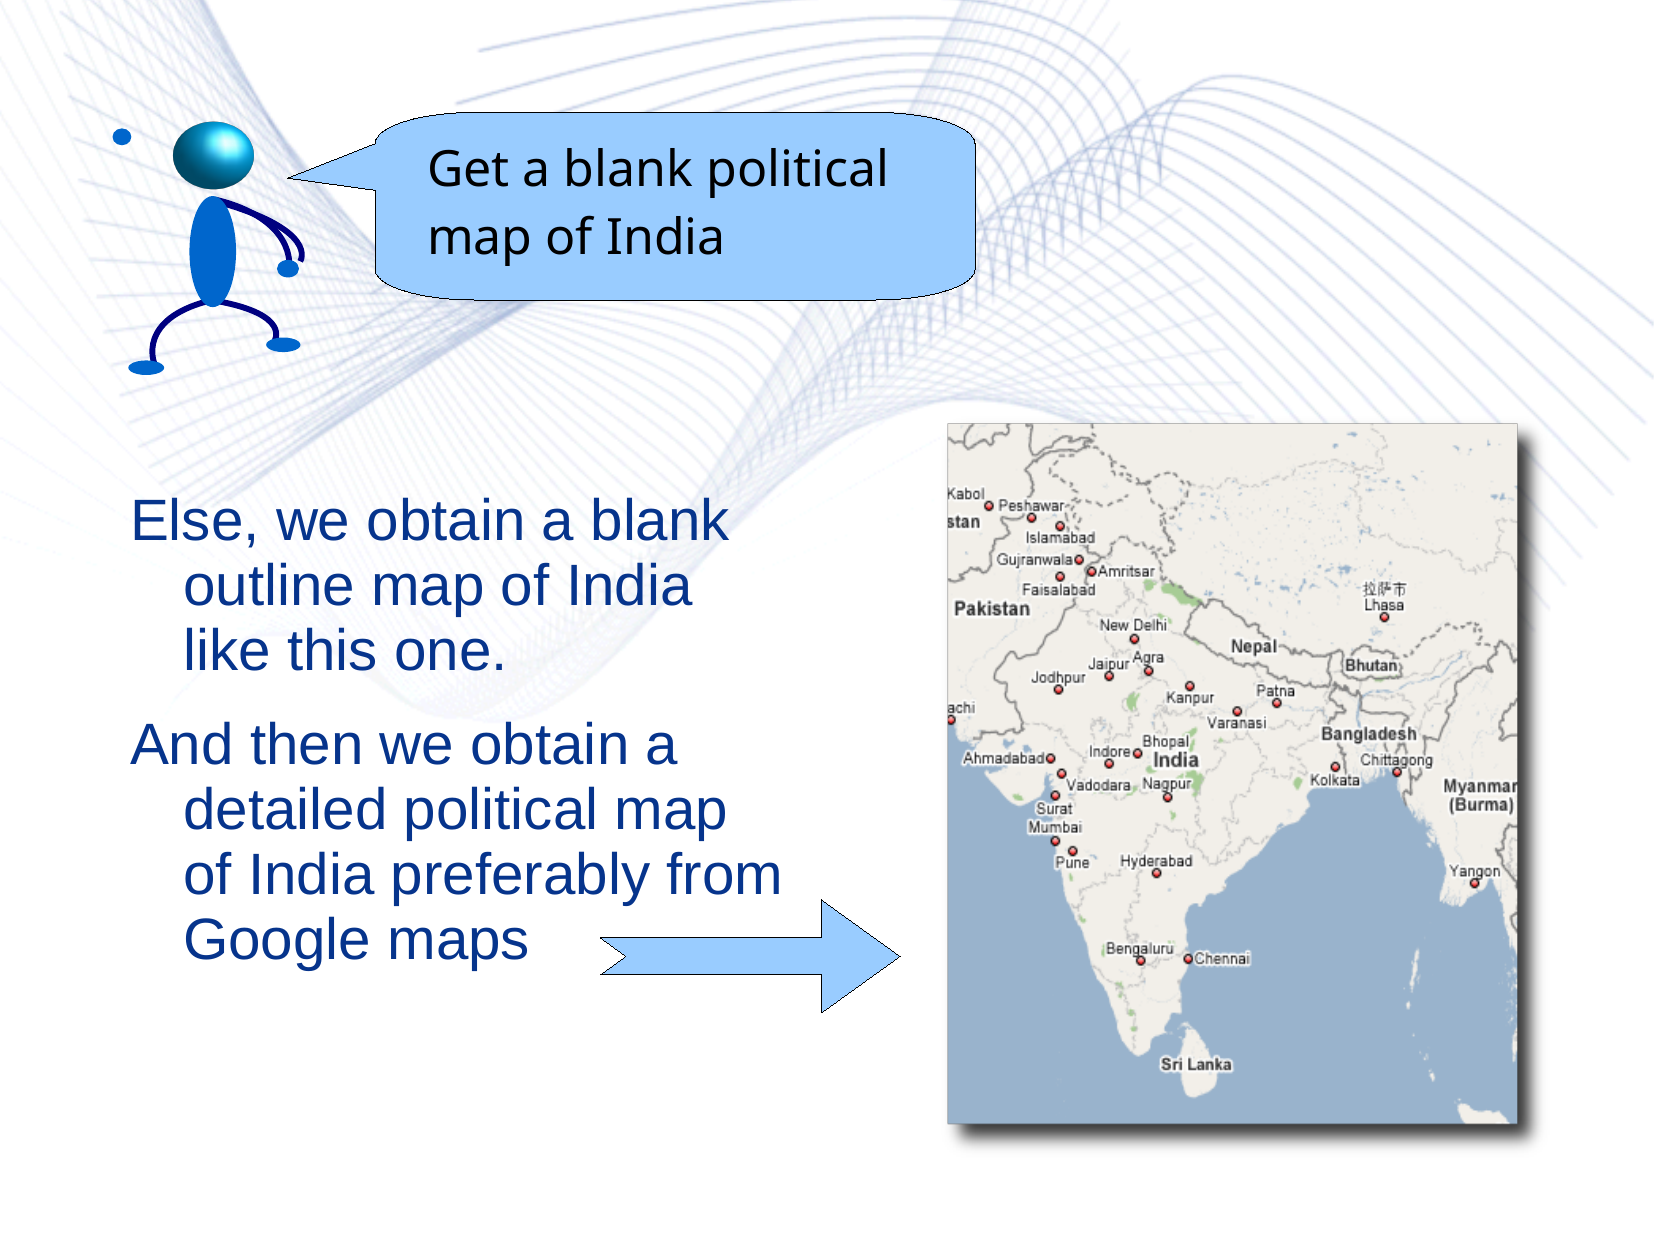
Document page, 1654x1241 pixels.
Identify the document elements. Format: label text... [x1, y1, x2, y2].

text_box [276, 259, 299, 278]
text_box Get a blank political map of India [412, 125, 976, 280]
text_box [112, 128, 132, 146]
text_box [600, 899, 901, 1013]
text_box [128, 360, 165, 376]
text_box [266, 337, 301, 353]
text_box [189, 196, 237, 308]
text_box [287, 112, 969, 301]
picture [0, 0, 1654, 1241]
list Else, we obtain a blank outline map of India like this one. And then we obtain a detailed political map of India preferably from Google maps [112, 487, 788, 1051]
